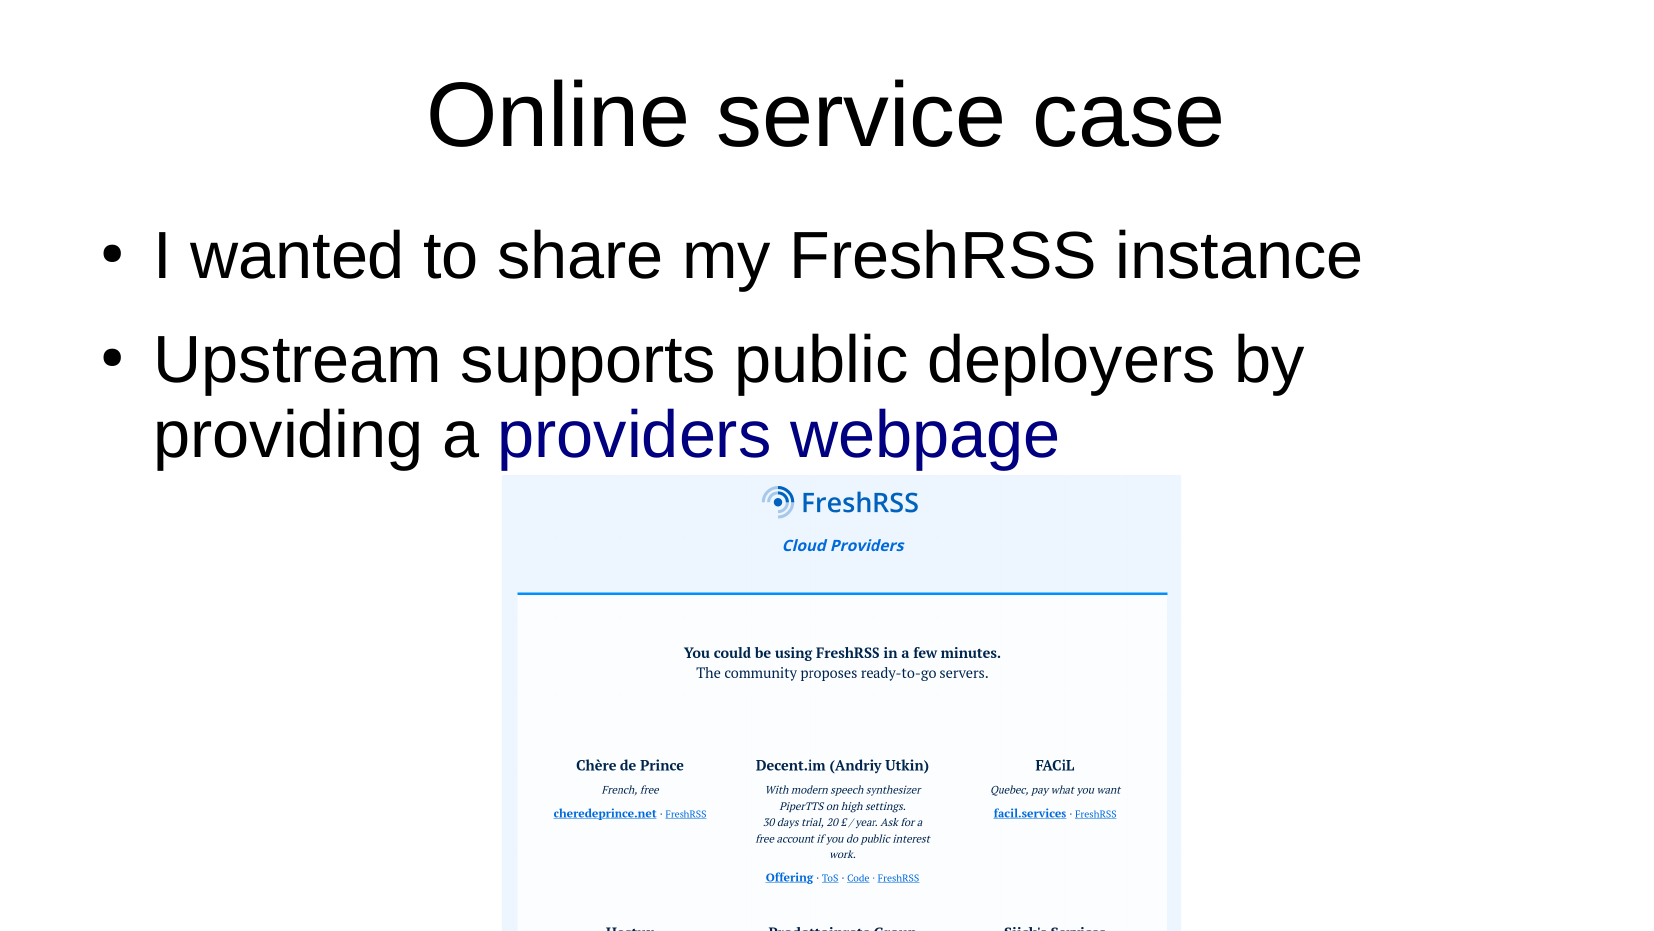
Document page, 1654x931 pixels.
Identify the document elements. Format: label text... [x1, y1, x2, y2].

picture [501, 475, 1182, 931]
title Online service case [82, 37, 1571, 193]
list I wanted to share my FreshRSS instance Upstream supports public deployers by providing a providers webpage [82, 217, 1571, 758]
